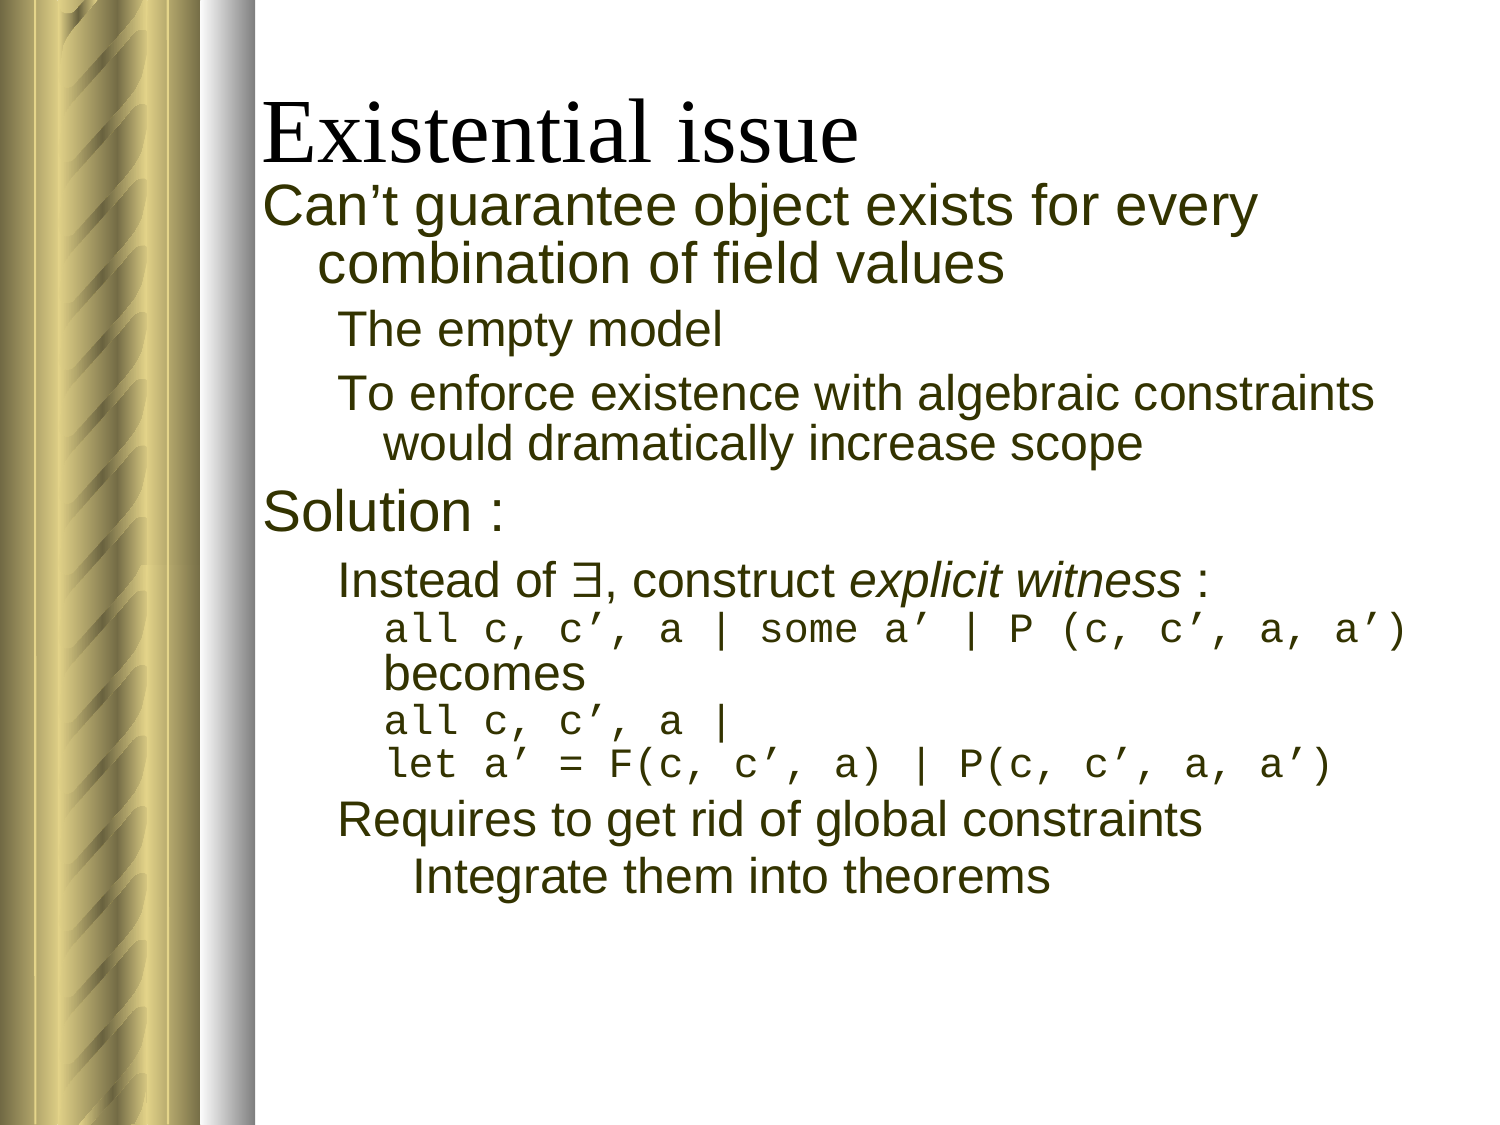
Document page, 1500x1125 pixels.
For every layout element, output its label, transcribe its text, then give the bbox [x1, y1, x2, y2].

title Existential issue [246, 60, 1476, 203]
list Can’t guarantee object exists for every combination of field values The empty model To enforce existence with algebraic constraints would dramatically increase scope Solution : Instead of ∃, construct explicit witness : all c, c’, a | some a’ | P (c, c’, a, a’) becomes all c, c’, a | let a’ = F(c, c’, a) | P(c, c’, a, a’) Requires to get rid of global constraints Integrate them into theorems [247, 171, 1477, 1098]
